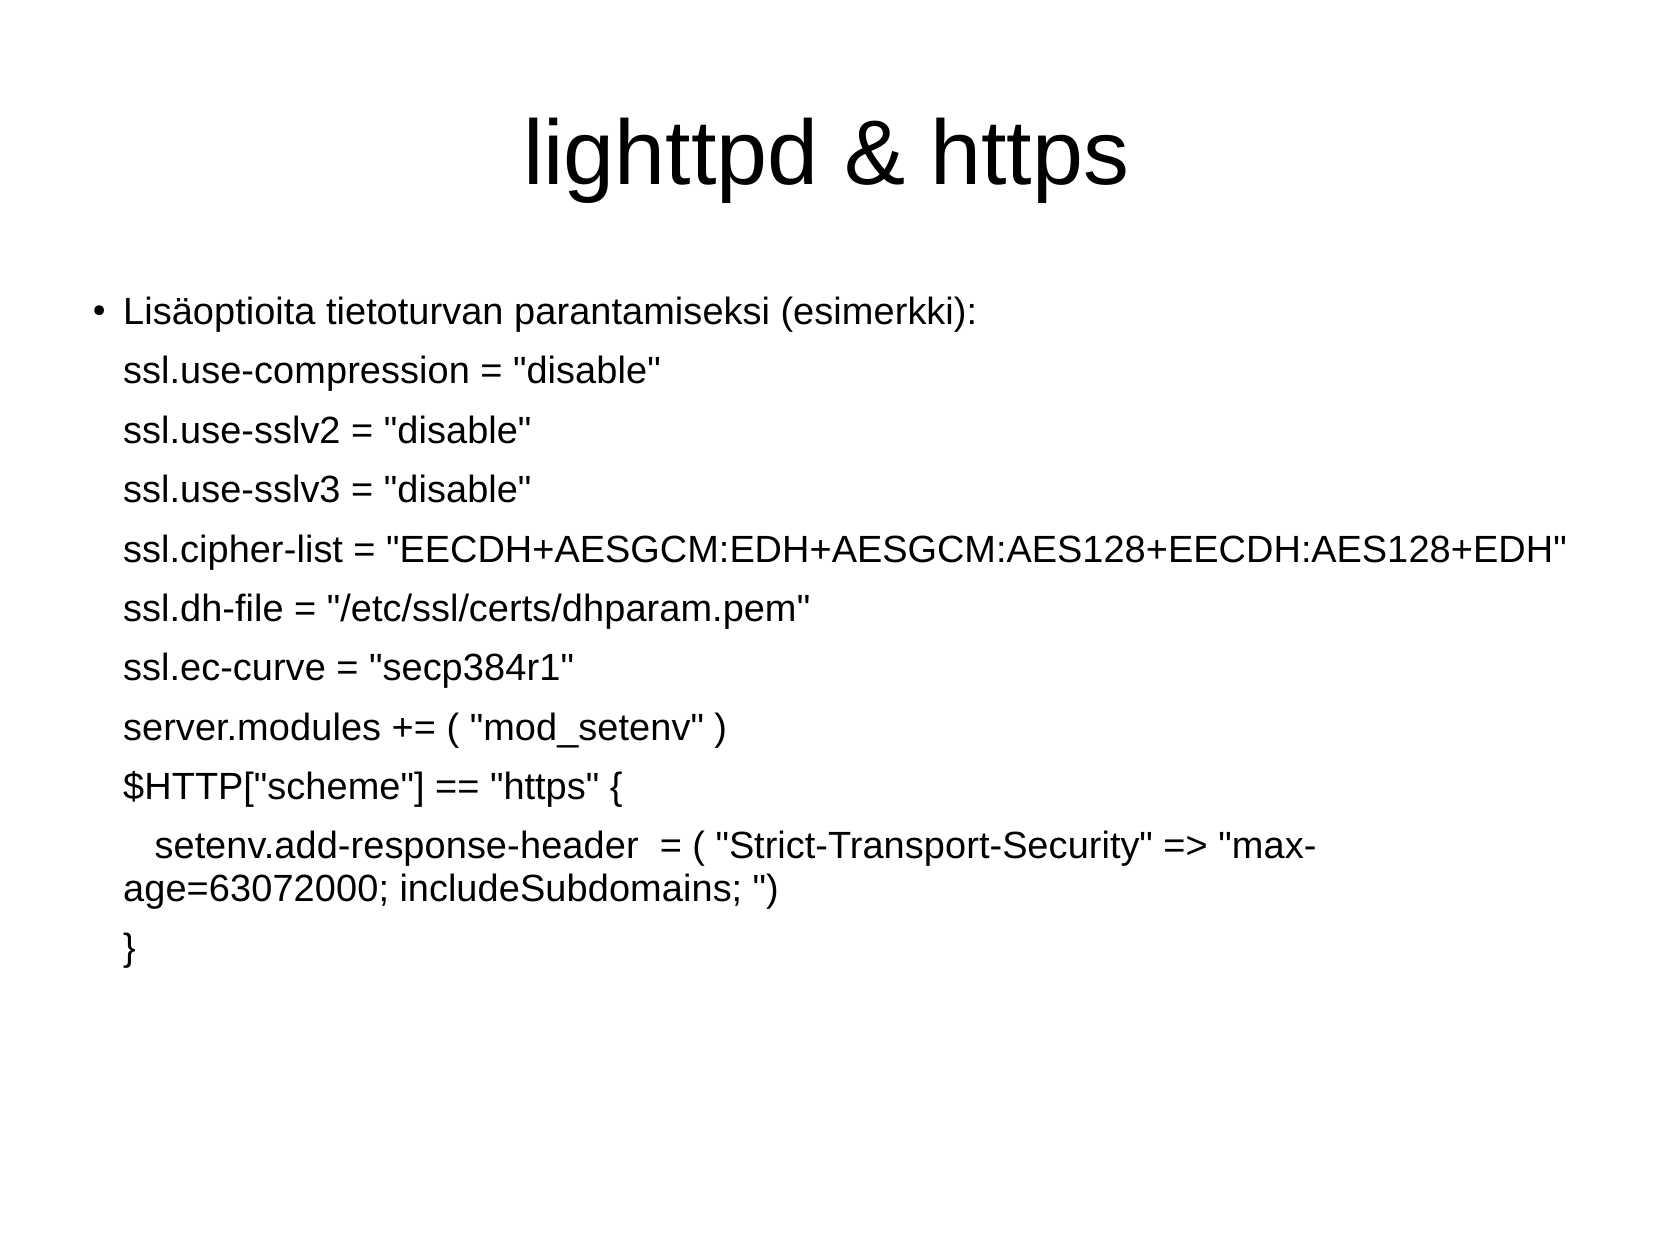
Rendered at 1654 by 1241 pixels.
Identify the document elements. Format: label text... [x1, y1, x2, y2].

list Lisäoptioita tietoturvan parantamiseksi (esimerkki): ssl.use-compression = "disable" ssl.use-sslv2 = "disable" ssl.use-sslv3 = "disable" ssl.cipher-list = "EECDH+AESGCM:EDH+AESGCM:AES128+EECDH:AES128+EDH" ssl.dh-file = "/etc/ssl/certs/dhparam.pem" ssl.ec-curve = "secp384r1" server.modules += ( "mod_setenv" ) $HTTP["scheme"] == "https" { setenv.add-response-header = ( "Strict-Transport-Security" => "max-age=63072000; includeSubdomains; ") } [82, 290, 1571, 1010]
title lighttpd & https [82, 49, 1571, 257]
